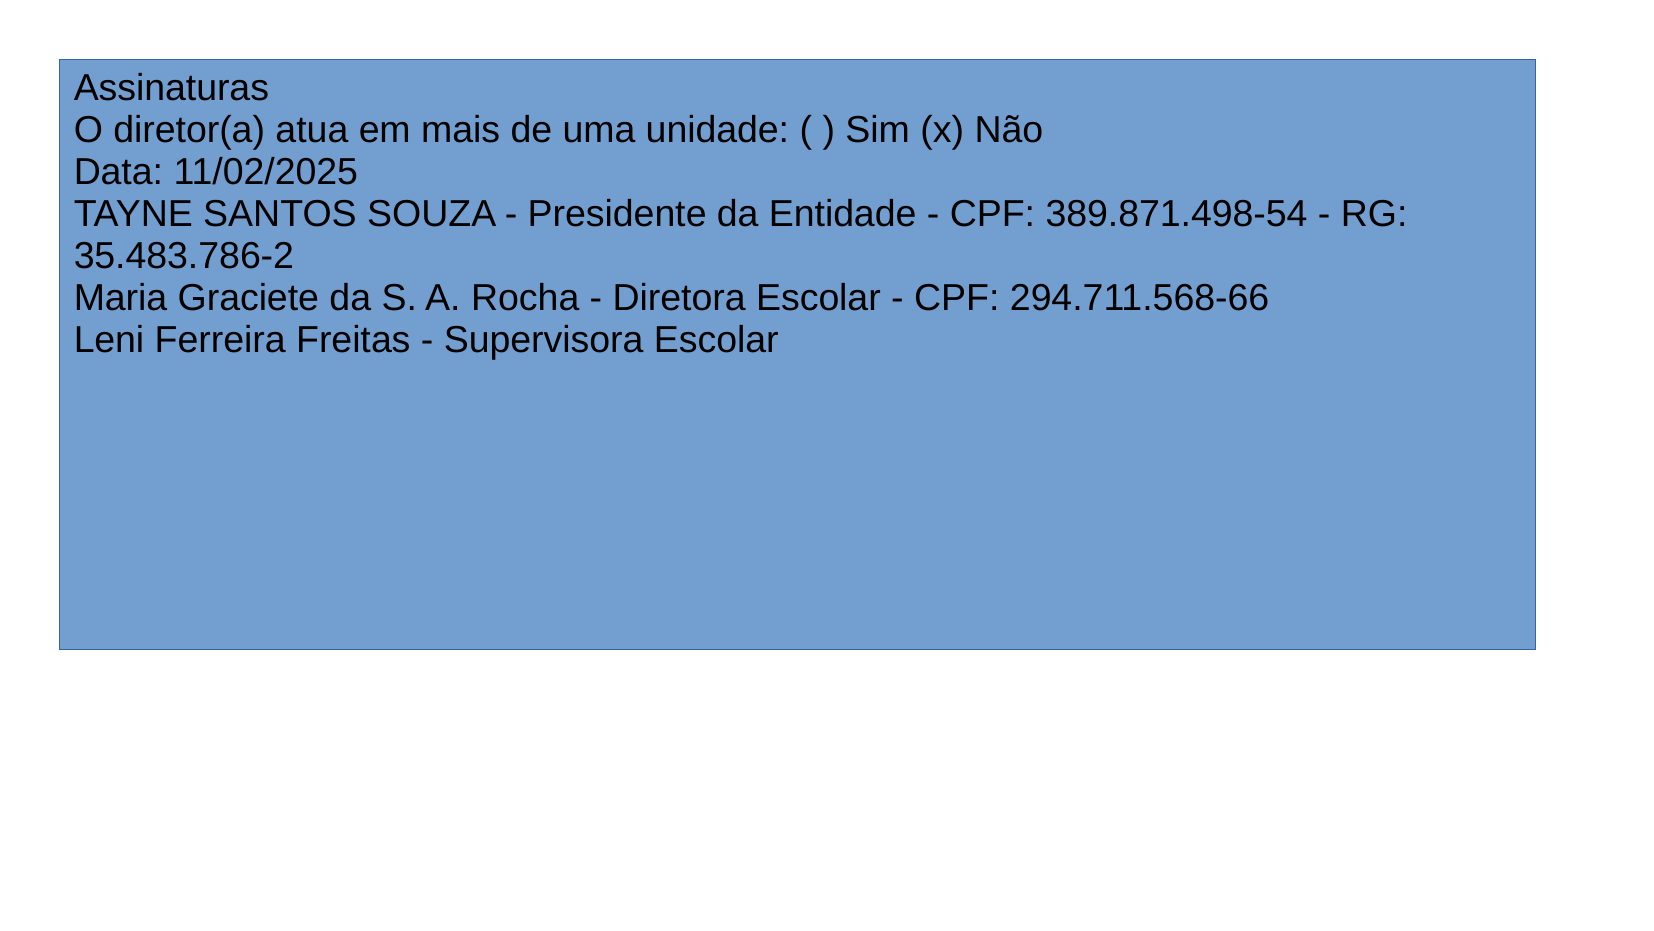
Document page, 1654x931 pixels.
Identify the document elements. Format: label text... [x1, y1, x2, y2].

text_box Assinaturas O diretor(a) atua em mais de uma unidade: ( ) Sim (x) Não Data: 11/02/2025 TAYNE SANTOS SOUZA - Presidente da Entidade - CPF: 389.871.498-54 - RG: 35.483.786-2 Maria Graciete da S. A. Rocha - Diretora Escolar - CPF: 294.711.568-66 Leni Ferreira Freitas - Supervisora Escolar [59, 59, 1536, 650]
